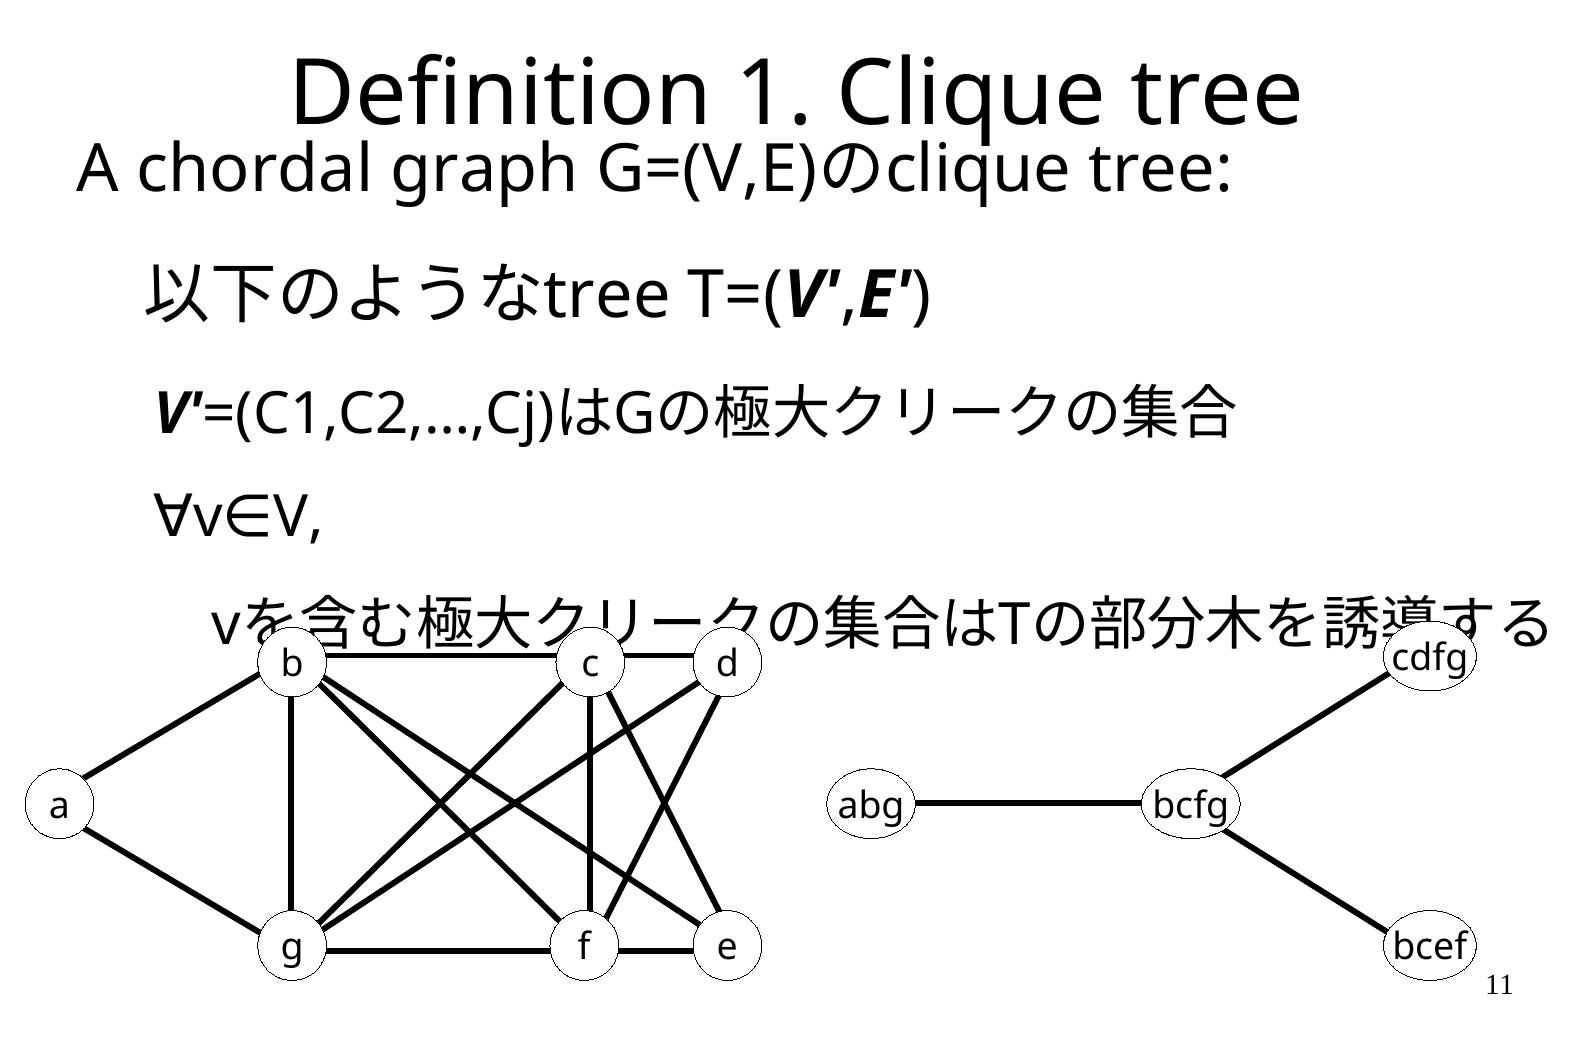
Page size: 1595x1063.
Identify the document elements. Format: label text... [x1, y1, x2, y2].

text_box c [555, 627, 625, 697]
list A chordal graph G=(V,E)のclique tree: 以下のようなtree T=(V',E') V'=(C1,C2,…,Cj)はGの極大クリークの集合 ∀v∈V, vを含む極大クリークの集合はTの部分木を誘導する [59, 113, 1565, 552]
text_box bcfg [1141, 768, 1241, 839]
text_box e [693, 910, 762, 981]
title Definition 1. Clique tree [79, 0, 1515, 178]
text_box a [25, 768, 94, 839]
text_box cdfg [1383, 621, 1477, 691]
text_box b [257, 627, 327, 697]
text_box bcef [1383, 910, 1477, 981]
text_box f [549, 910, 619, 981]
text_box d [693, 627, 762, 697]
text_box abg [826, 768, 916, 839]
text_box g [257, 910, 327, 981]
